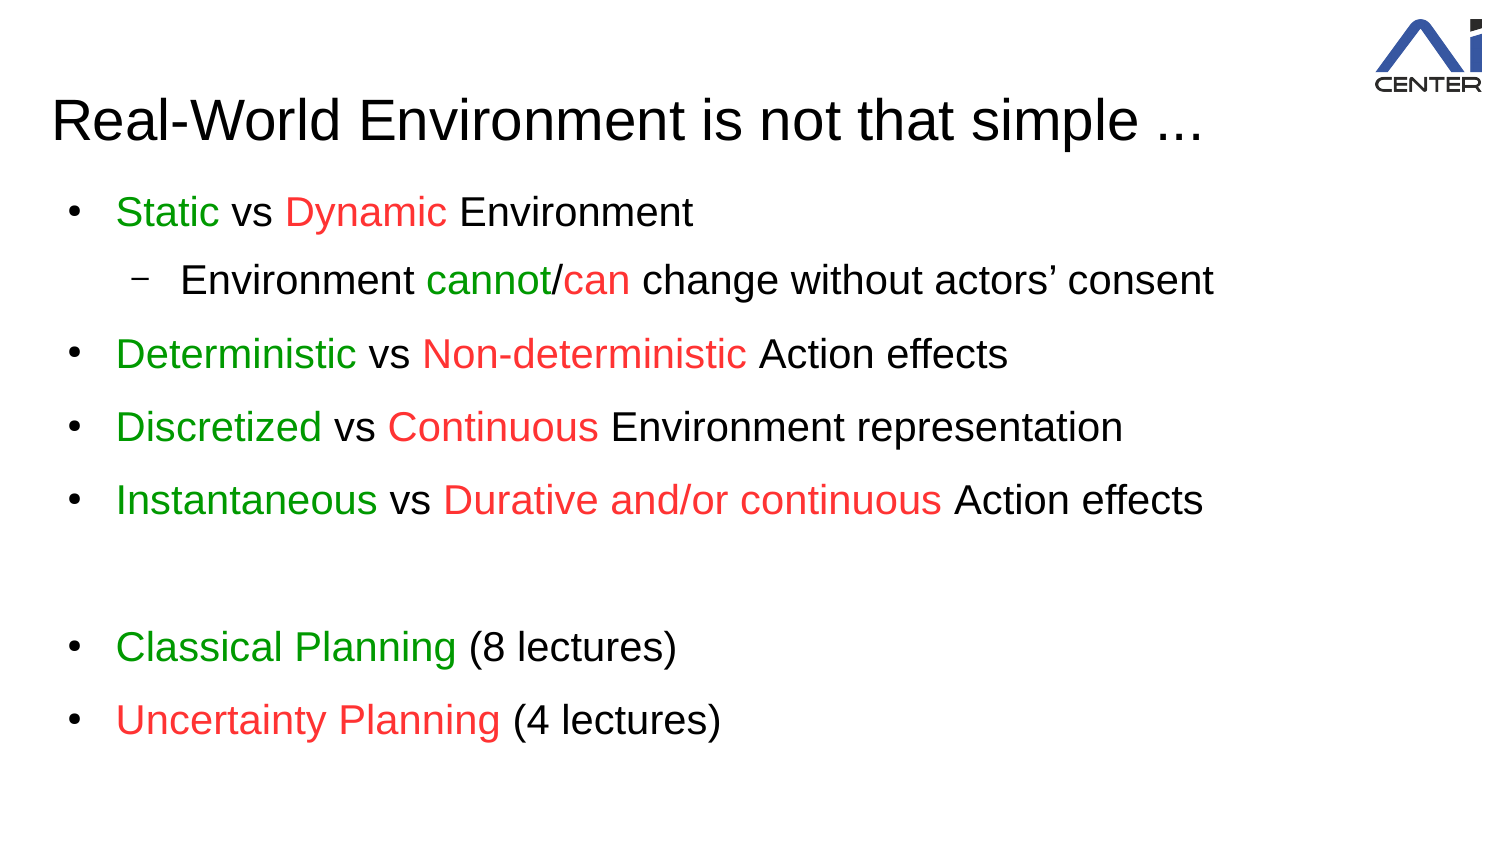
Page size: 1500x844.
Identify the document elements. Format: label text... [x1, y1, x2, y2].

title Real-World Environment is not that simple ... [51, 72, 1449, 167]
picture [1375, 19, 1482, 92]
list Static vs Dynamic Environment Environment cannot/can change without actors’ consent Deterministic vs Non-deterministic Action effects Discretized vs Continuous Environment representation Instantaneous vs Durative and/or continuous Action effects Classical Planning (8 lectures) Uncertainty Planning (4 lectures) [51, 189, 1449, 750]
